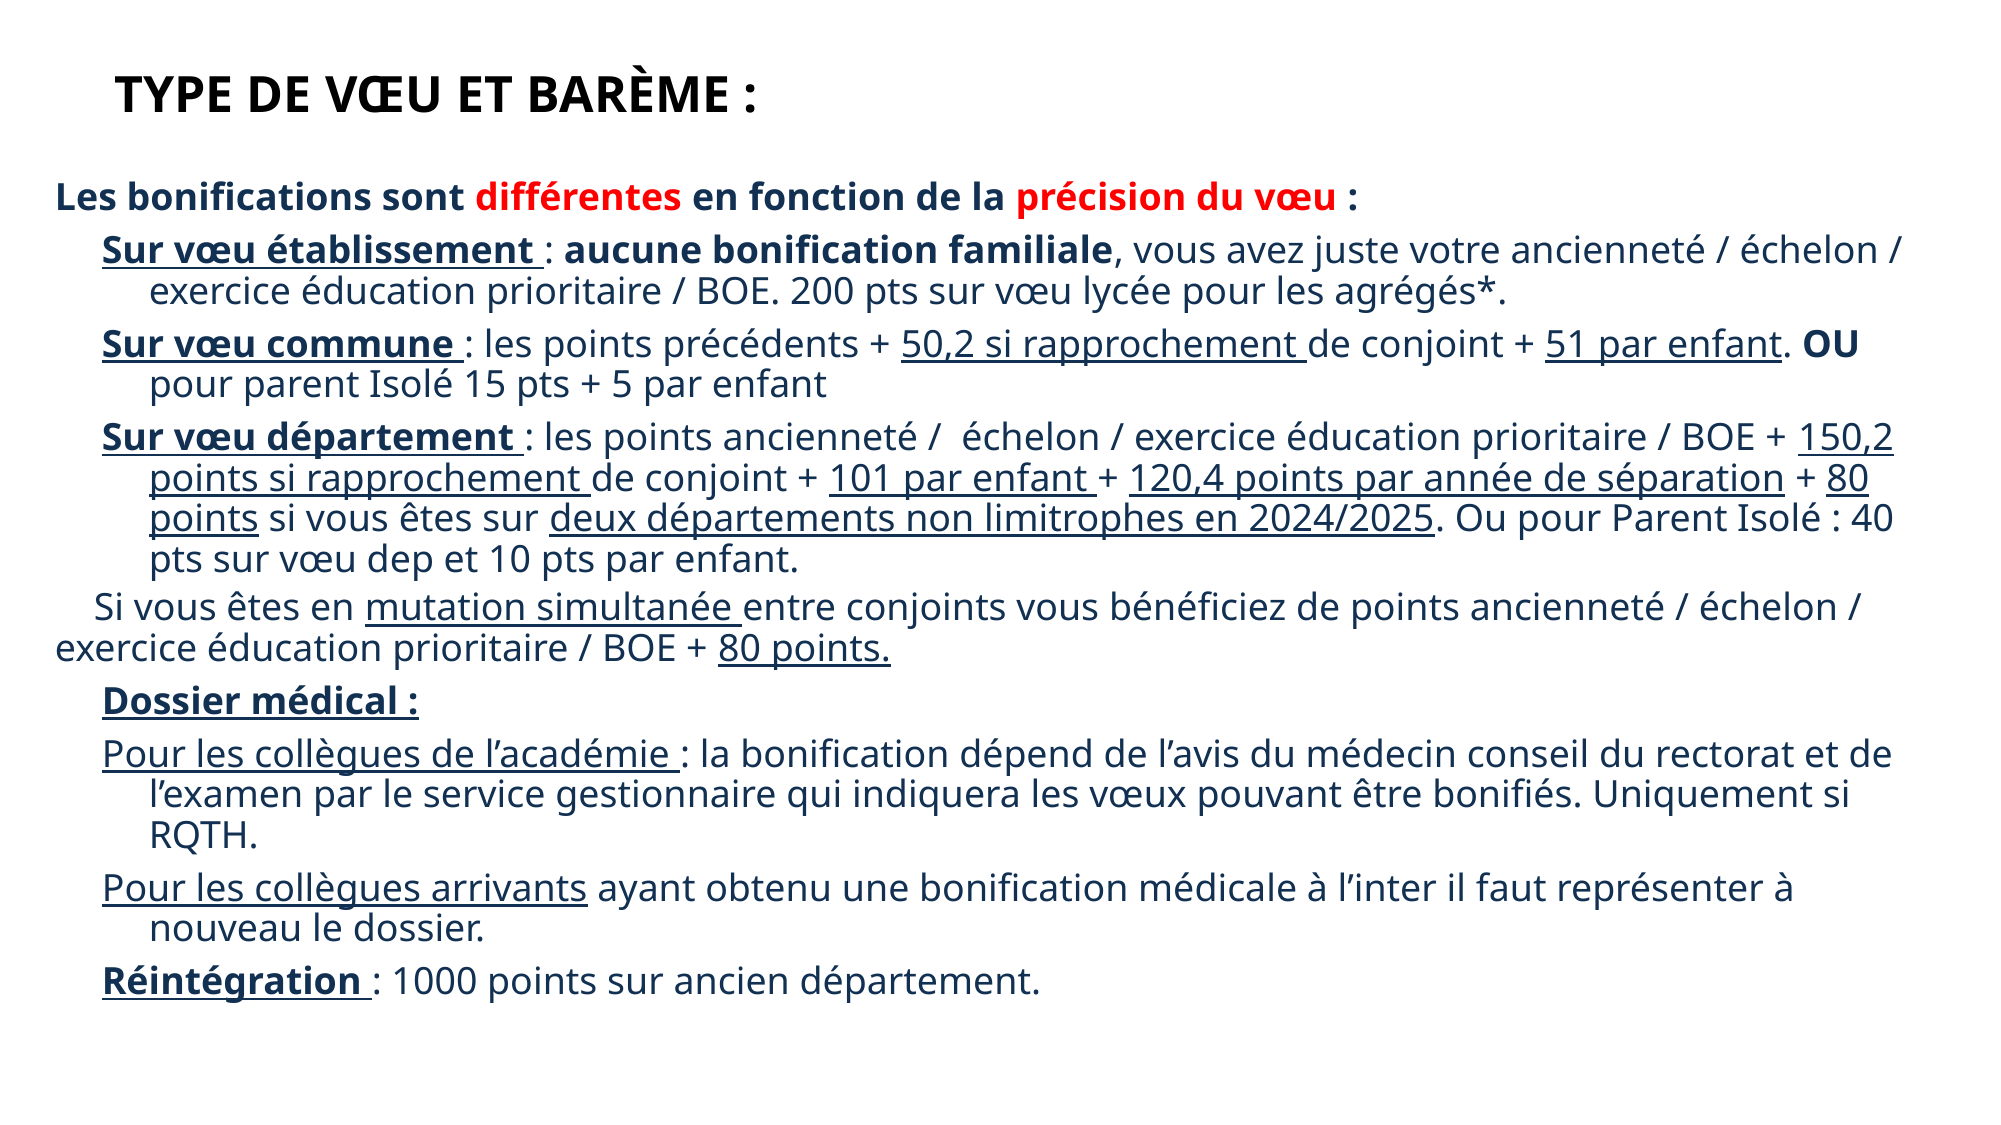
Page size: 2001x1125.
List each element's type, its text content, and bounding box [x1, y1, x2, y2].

list Les bonifications sont différentes en fonction de la précision du vœu : Sur vœu établissement : aucune bonification familiale, vous avez juste votre ancienneté / échelon / exercice éducation prioritaire / BOE. 200 pts sur vœu lycée pour les agrégés*. Sur vœu commune : les points précédents + 50,2 si rapprochement de conjoint + 51 par enfant. OU pour parent Isolé 15 pts + 5 par enfant Sur vœu département : les points ancienneté / échelon / exercice éducation prioritaire / BOE + 150,2 points si rapprochement de conjoint + 101 par enfant + 120,4 points par année de séparation + 80 points si vous êtes sur deux départements non limitrophes en 2024/2025. Ou pour Parent Isolé : 40 pts sur vœu dep et 10 pts par enfant. Si vous êtes en mutation simultanée entre conjoints vous bénéficiez de points ancienneté / échelon / exercice éducation prioritaire / BOE + 80 points. Dossier médical : Pour les collègues de l’académie : la bonification dépend de l’avis du médecin conseil du rectorat et de l’examen par le service gestionnaire qui indiquera les vœux pouvant être bonifiés. Uniquement si RQTH. Pour les collègues arrivants ayant obtenu une bonification médicale à l’inter il faut représenter à nouveau le dossier. Réintégration : 1000 points sur ancien département. [39, 110, 1960, 1071]
title Type de vœu et barème : [99, 54, 1913, 110]
